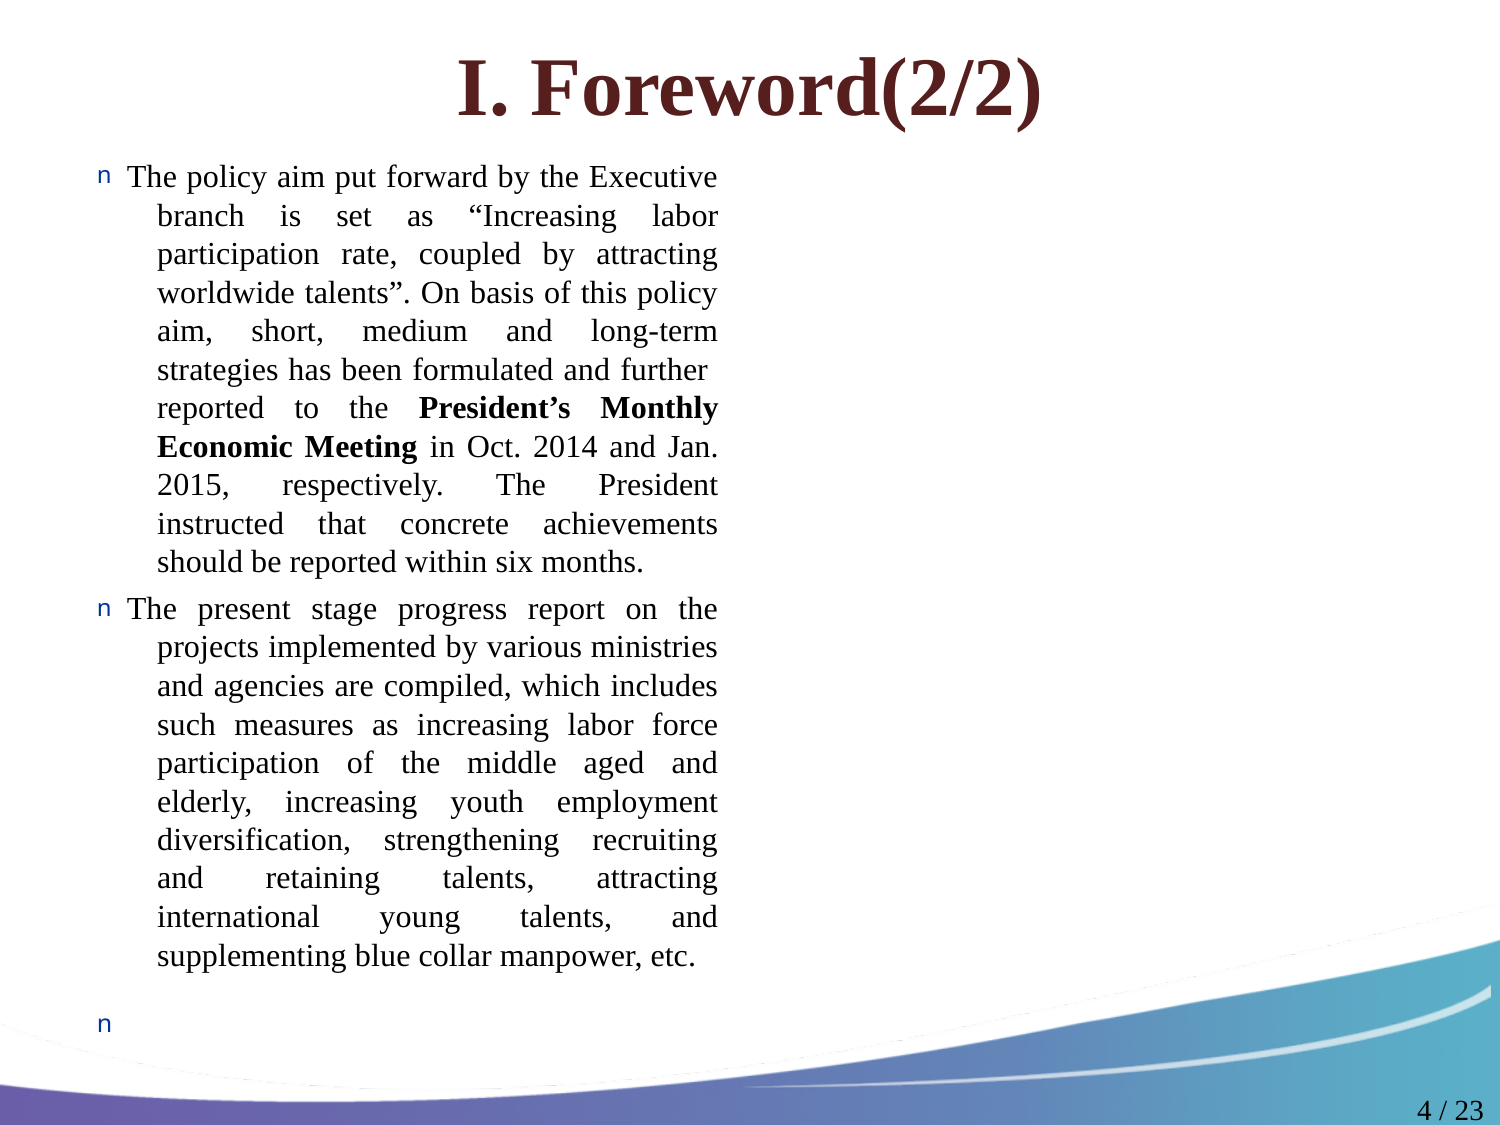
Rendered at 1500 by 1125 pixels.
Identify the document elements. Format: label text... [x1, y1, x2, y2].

text_box I. Foreword(2/2) [0, 6, 1500, 158]
list The policy aim put forward by the Executive branch is set as “Increasing labor participation rate, coupled by attracting worldwide talents”. On basis of this policy aim, short, medium and long-term strategies has been formulated and further reported to the President’s Monthly Economic Meeting in Oct. 2014 and Jan. 2015, respectively. The President instructed that concrete achievements should be reported within six months. The present stage progress report on the projects implemented by various ministries and agencies are compiled, which includes such measures as increasing labor force participation of the middle aged and elderly, increasing youth employment diversification, strengthening recruiting and retaining talents, attracting international young talents, and supplementing blue collar manpower, etc. [100, 160, 1412, 1083]
